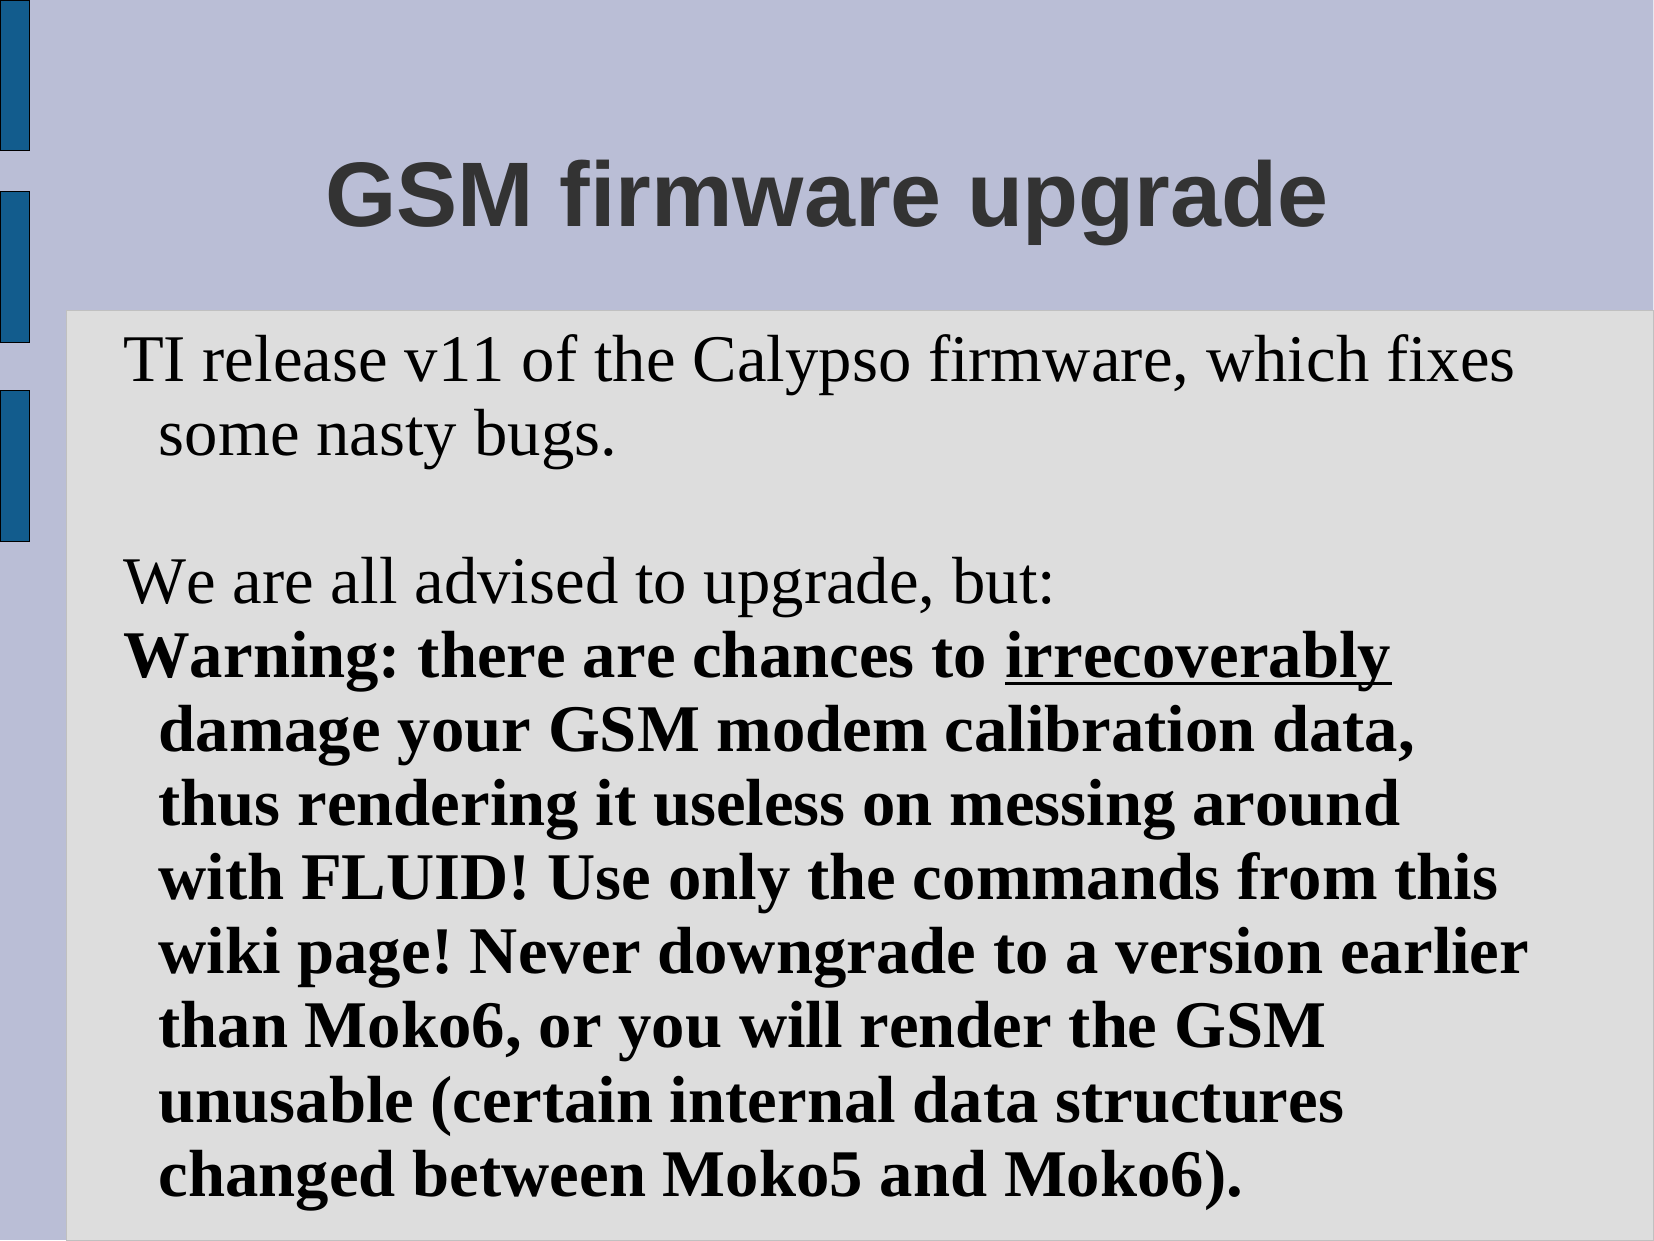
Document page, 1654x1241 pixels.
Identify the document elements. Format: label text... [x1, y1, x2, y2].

subtitle TI release v11 of the Calypso firmware, which fixes some nasty bugs. We are all advised to upgrade, but: Warning: there are chances to irrecoverably damage your GSM modem calibration data, thus rendering it useless on messing around with FLUID! Use only the commands from this wiki page! Never downgrade to a version earlier than Moko6, or you will render the GSM unusable (certain internal data structures changed between Moko5 and Moko6). [123, 321, 1536, 1211]
title GSM firmware upgrade [121, 98, 1534, 291]
